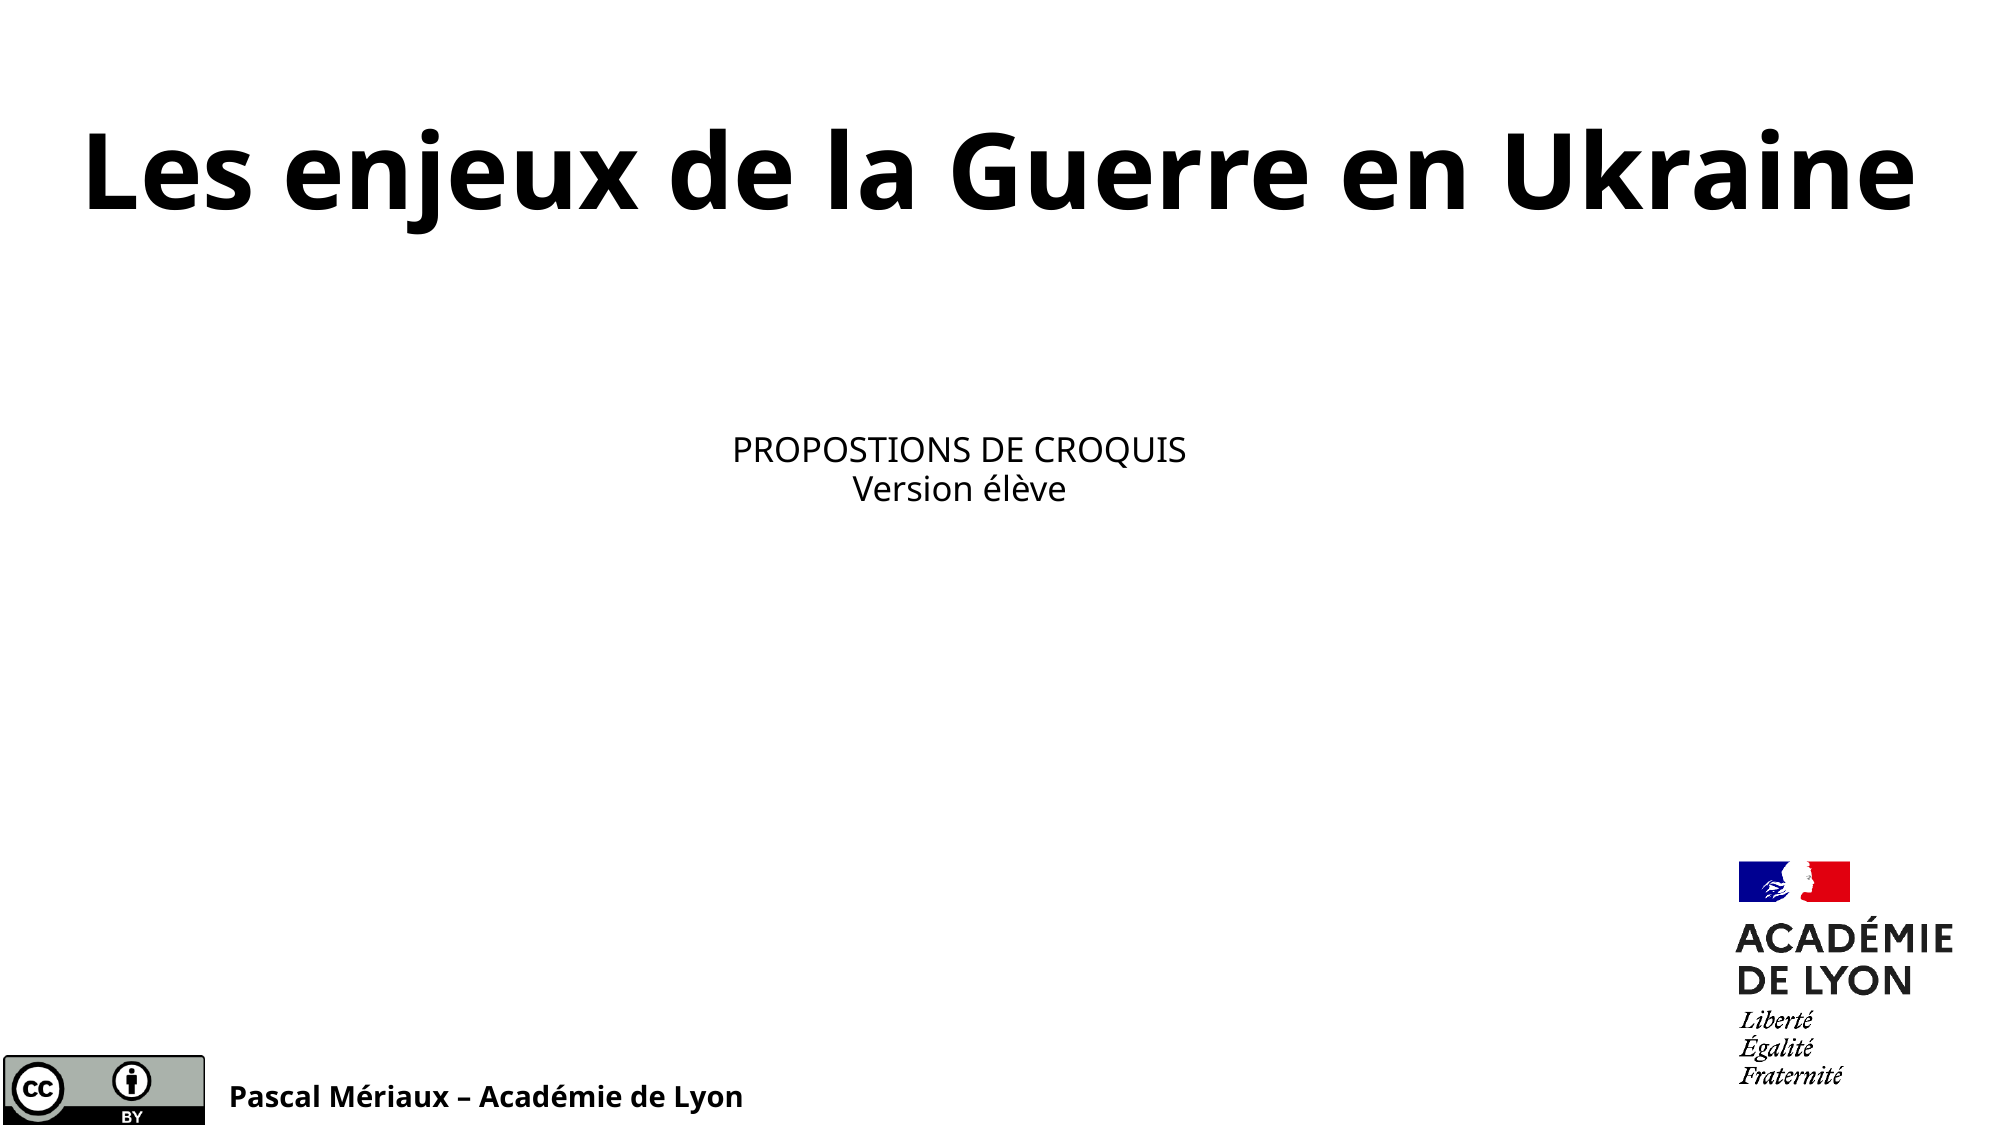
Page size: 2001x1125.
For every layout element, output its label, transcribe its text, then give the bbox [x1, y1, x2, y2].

subtitle PROPOSTIONS DE CROQUIS Version élève [209, 431, 1710, 515]
text_box Pascal Mériaux – Académie de Lyon [213, 1070, 981, 1122]
picture [1698, 821, 2000, 1125]
title Les enjeux de la Guerre en Ukraine [35, 82, 1965, 240]
picture [3, 1055, 205, 1125]
